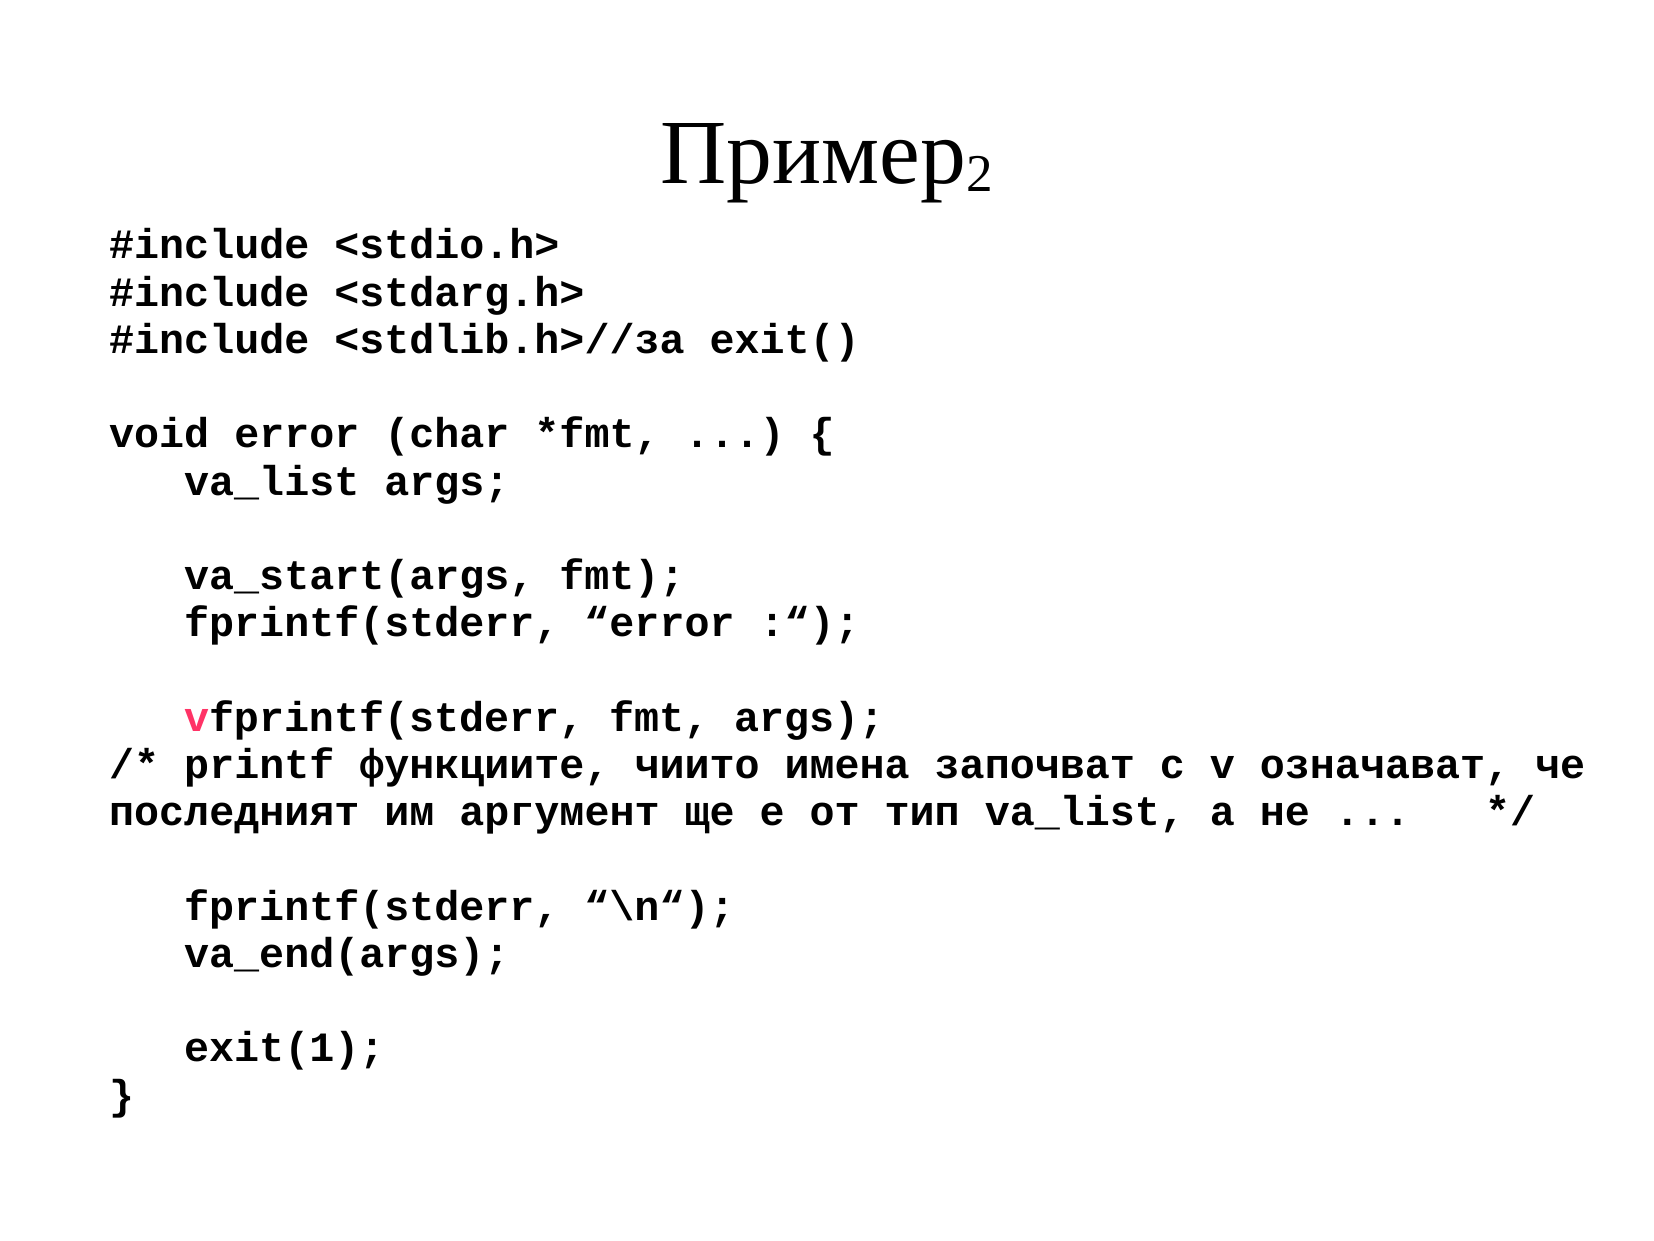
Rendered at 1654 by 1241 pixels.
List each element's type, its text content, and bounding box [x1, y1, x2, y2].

text_box #include <stdio.h> #include <stdarg.h> #include <stdlib.h>//за exit() void error (char *fmt, ...) { va_list args; va_start(args, fmt); fprintf(stderr, “error :“); vfprintf(stderr, fmt, args); /* printf функциите, чиито имена започват с v означават, че последният им аргумент ще е от тип va_list, а не ... */ fprintf(stderr, “\n“); va_end(args); exit(1); } [94, 216, 1625, 1140]
title Пример2 [82, 49, 1571, 257]
